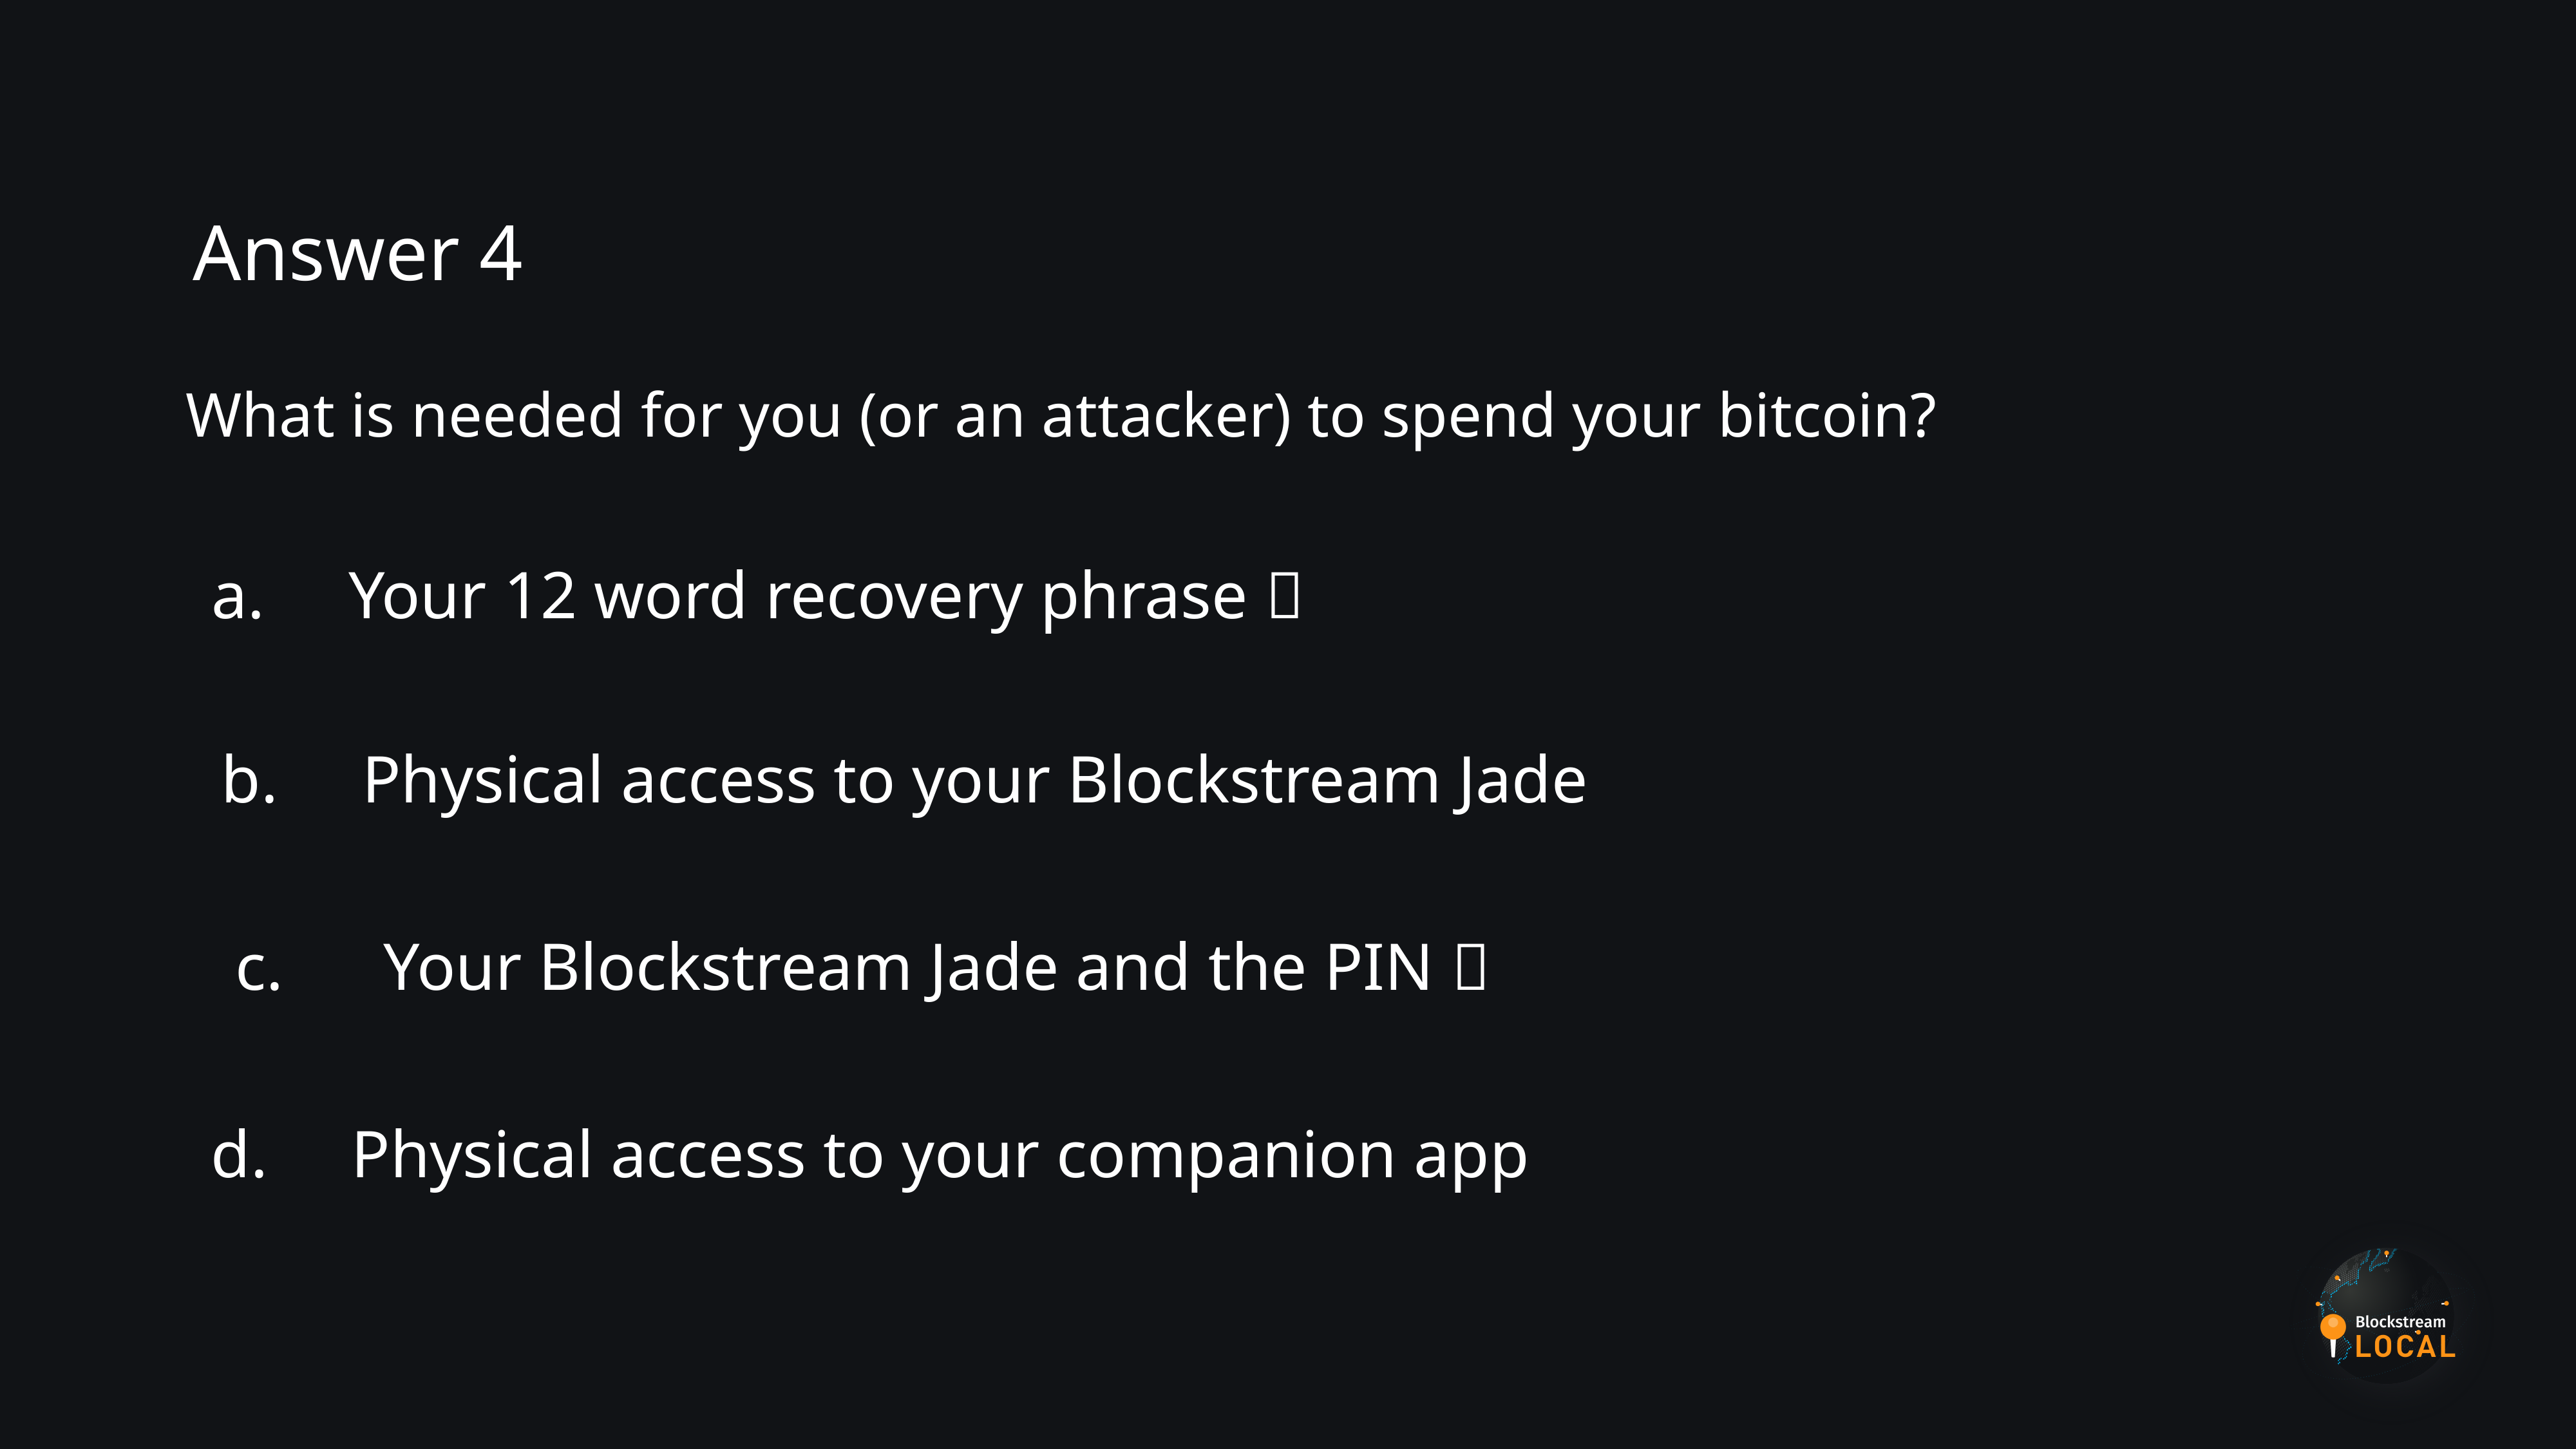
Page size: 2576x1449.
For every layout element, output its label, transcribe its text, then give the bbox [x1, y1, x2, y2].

list Answer 4 [180, 188, 1688, 314]
text_box b. Physical access to your Blockstream Jade [173, 723, 1655, 848]
text_box d. Physical access to your companion app [129, 1097, 1612, 1223]
text_box What is needed for you (or an attacker) to spend your bitcoin? [133, 361, 1991, 486]
picture [2253, 1180, 2523, 1449]
text_box a. Your 12 word recovery phrase ✅ [17, 539, 1499, 664]
text_box c. Your Blockstream Jade and the PIN ✅ [122, 910, 1604, 1036]
